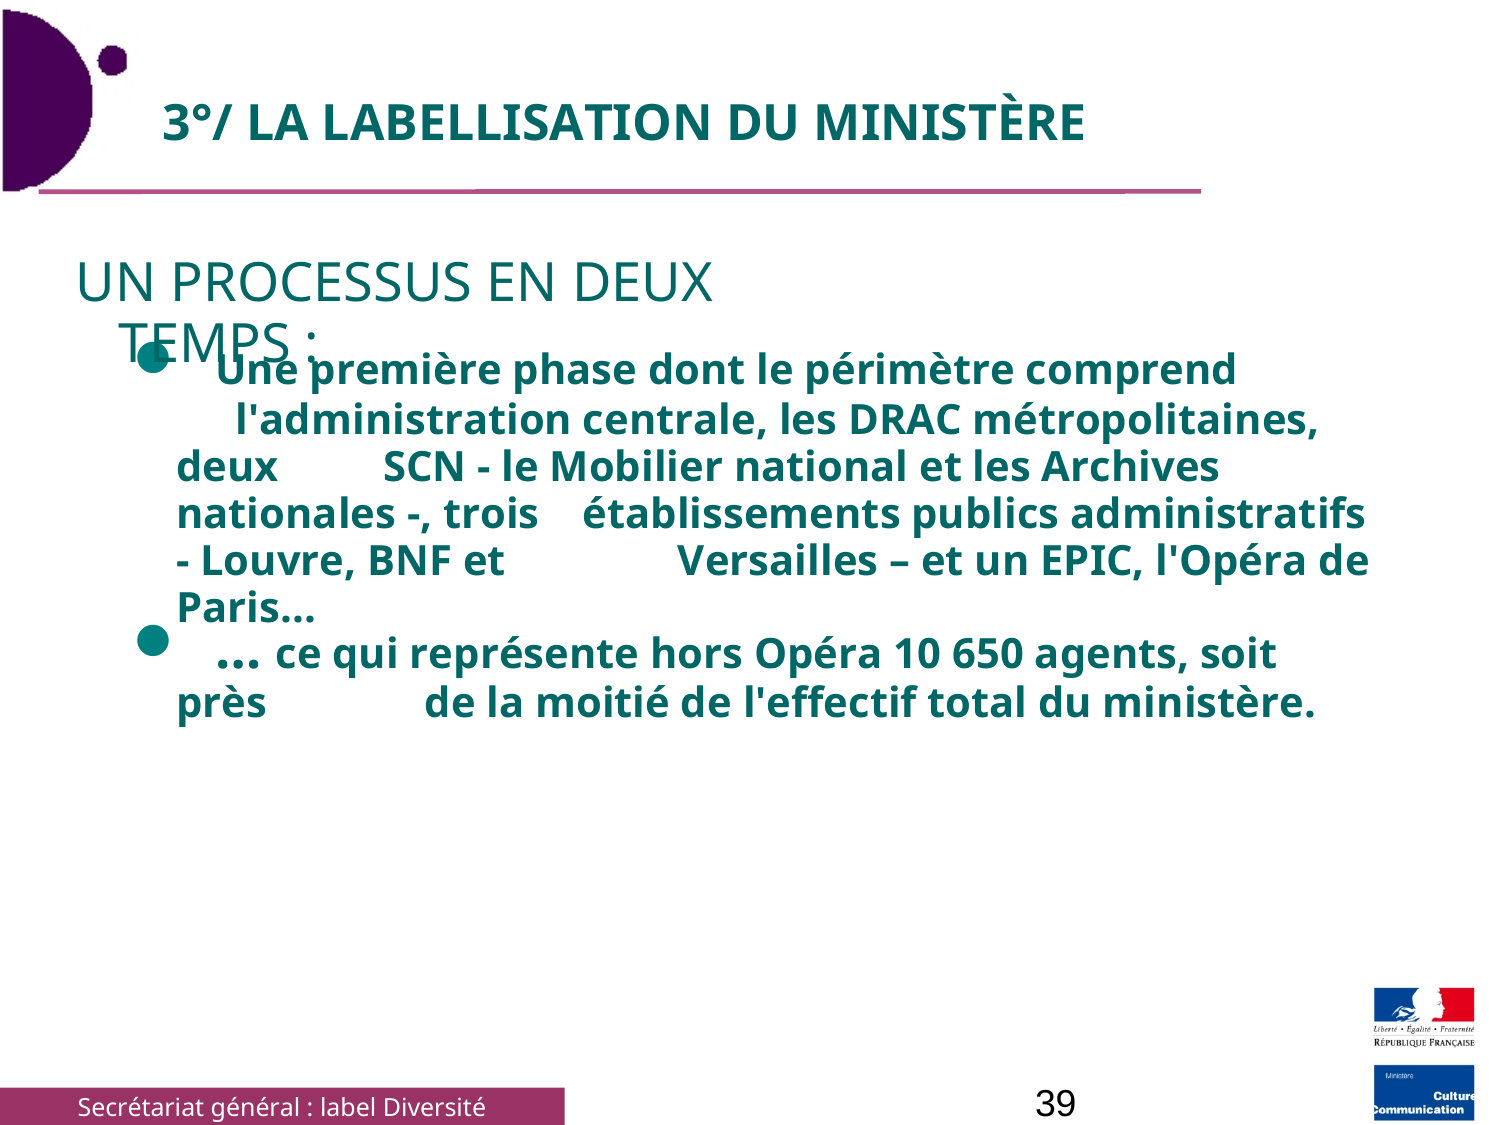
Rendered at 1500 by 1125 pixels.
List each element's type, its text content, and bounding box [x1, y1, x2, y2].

text_box <numéro> [1020, 1071, 1370, 1125]
text_box 3°/ LA LABELLISATION DU MINISTÈRE [147, 81, 1418, 160]
picture [0, 0, 149, 204]
text_box UN PROCESSUS EN DEUX TEMPS : [60, 242, 944, 373]
picture [1370, 979, 1477, 1125]
text_box Une première phase dont le périmètre comprend l'administration centrale, les DRAC métropolitaines, deux SCN - le Mobilier national et les Archives nationales -, trois établissements publics administratifs - Louvre, BNF et Versailles – et un EPIC, l'Opéra de Paris... [118, 324, 1389, 625]
text_box … ce qui représente hors Opéra 10 650 agents, soit près de la moitié de l'effectif total du ministère. [118, 608, 1359, 739]
